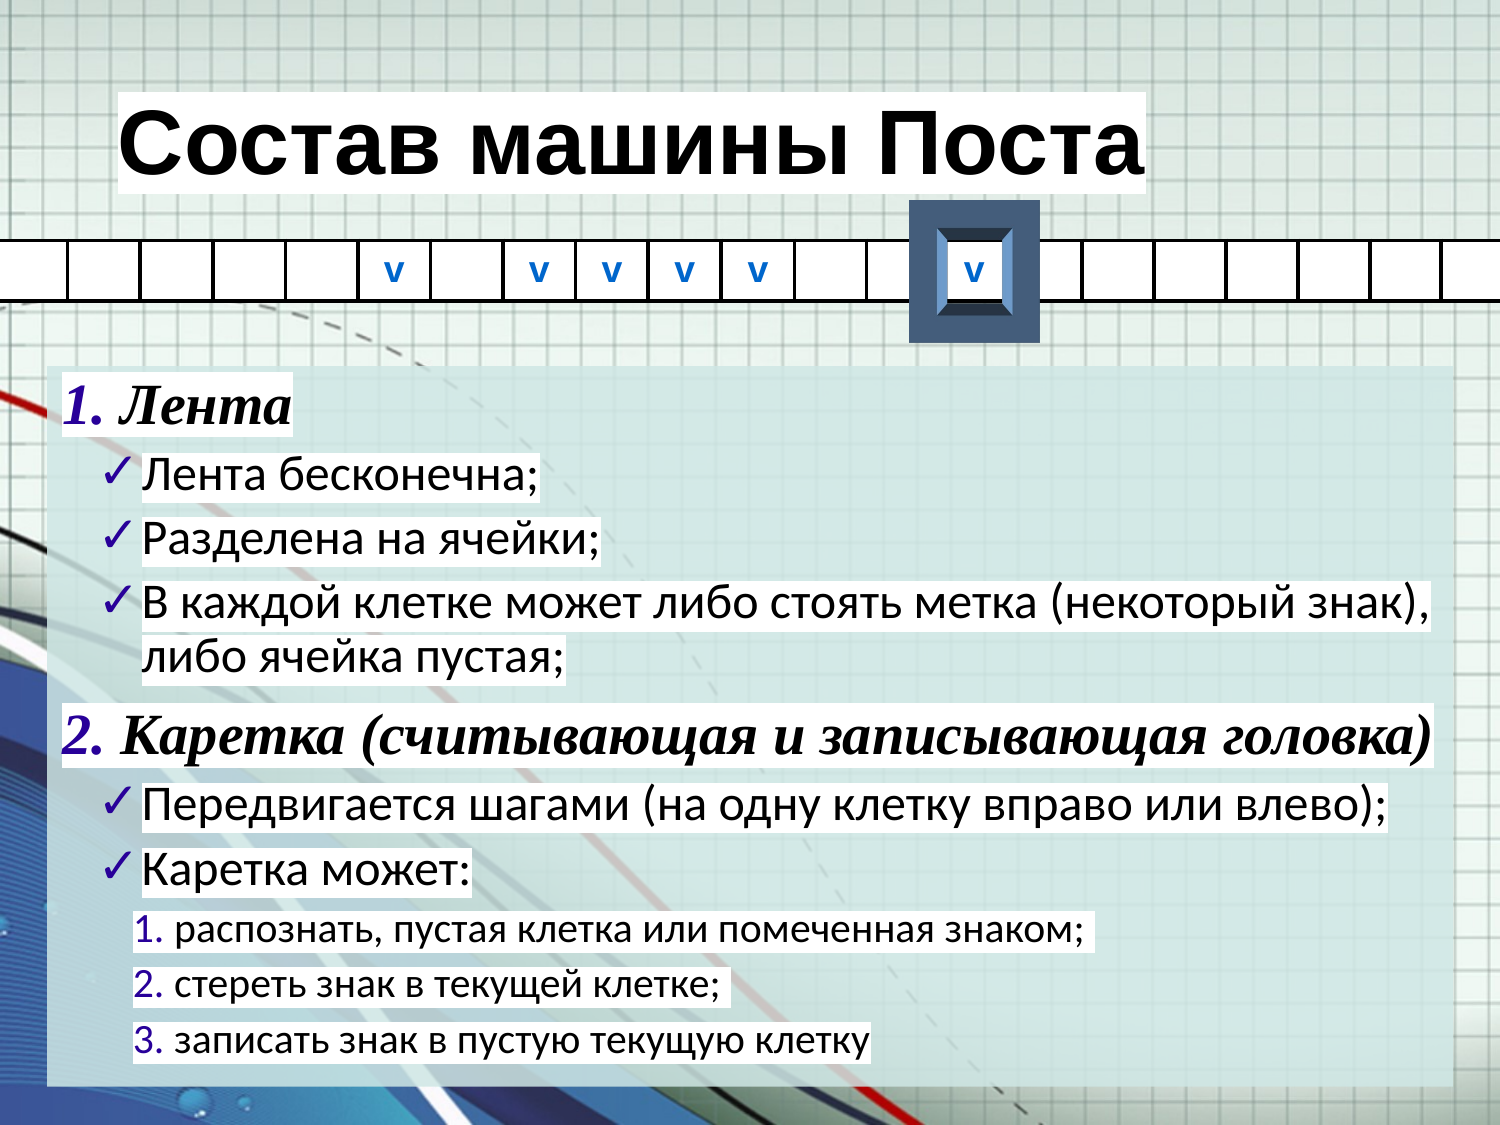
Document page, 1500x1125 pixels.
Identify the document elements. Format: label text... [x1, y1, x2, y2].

table_header [69, 242, 138, 299]
list [103, 303, 735, 366]
table_header [1228, 242, 1296, 299]
picture [0, 0, 1500, 239]
table_header v [360, 242, 429, 299]
table_header v [650, 242, 719, 299]
table_header [1300, 242, 1368, 299]
table_header [215, 242, 284, 299]
table_header v [948, 242, 1002, 299]
table_header [1156, 242, 1224, 299]
table_header [432, 242, 501, 299]
list Лента Лента бесконечна; Разделена на ячейки; В каждой клетке может либо сто­ять метка (некоторый знак), либо ячейка пустая; Каретка (считывающая и записывающая головка) Передвигается шагами (на одну клетку вправо или влево); Каретка может: распознать, пустая клетка или помеченная знаком; стереть знак в текущей клетке; записать знак в пустую текущую клетку [47, 366, 1453, 1087]
table_header [1443, 242, 1500, 299]
table_header v [723, 242, 793, 299]
table_header [1040, 242, 1080, 299]
title Состав машины Поста [103, 32, 1397, 239]
table_header v [577, 242, 646, 299]
text_box [909, 200, 1040, 342]
table_header v [505, 242, 574, 299]
table_header [796, 242, 865, 299]
picture [0, 303, 1500, 1125]
table_header [1372, 242, 1439, 299]
table_header [142, 242, 211, 299]
table_header [287, 242, 356, 299]
table_header [868, 242, 909, 299]
table_header [1084, 242, 1152, 299]
table_header [0, 242, 66, 299]
